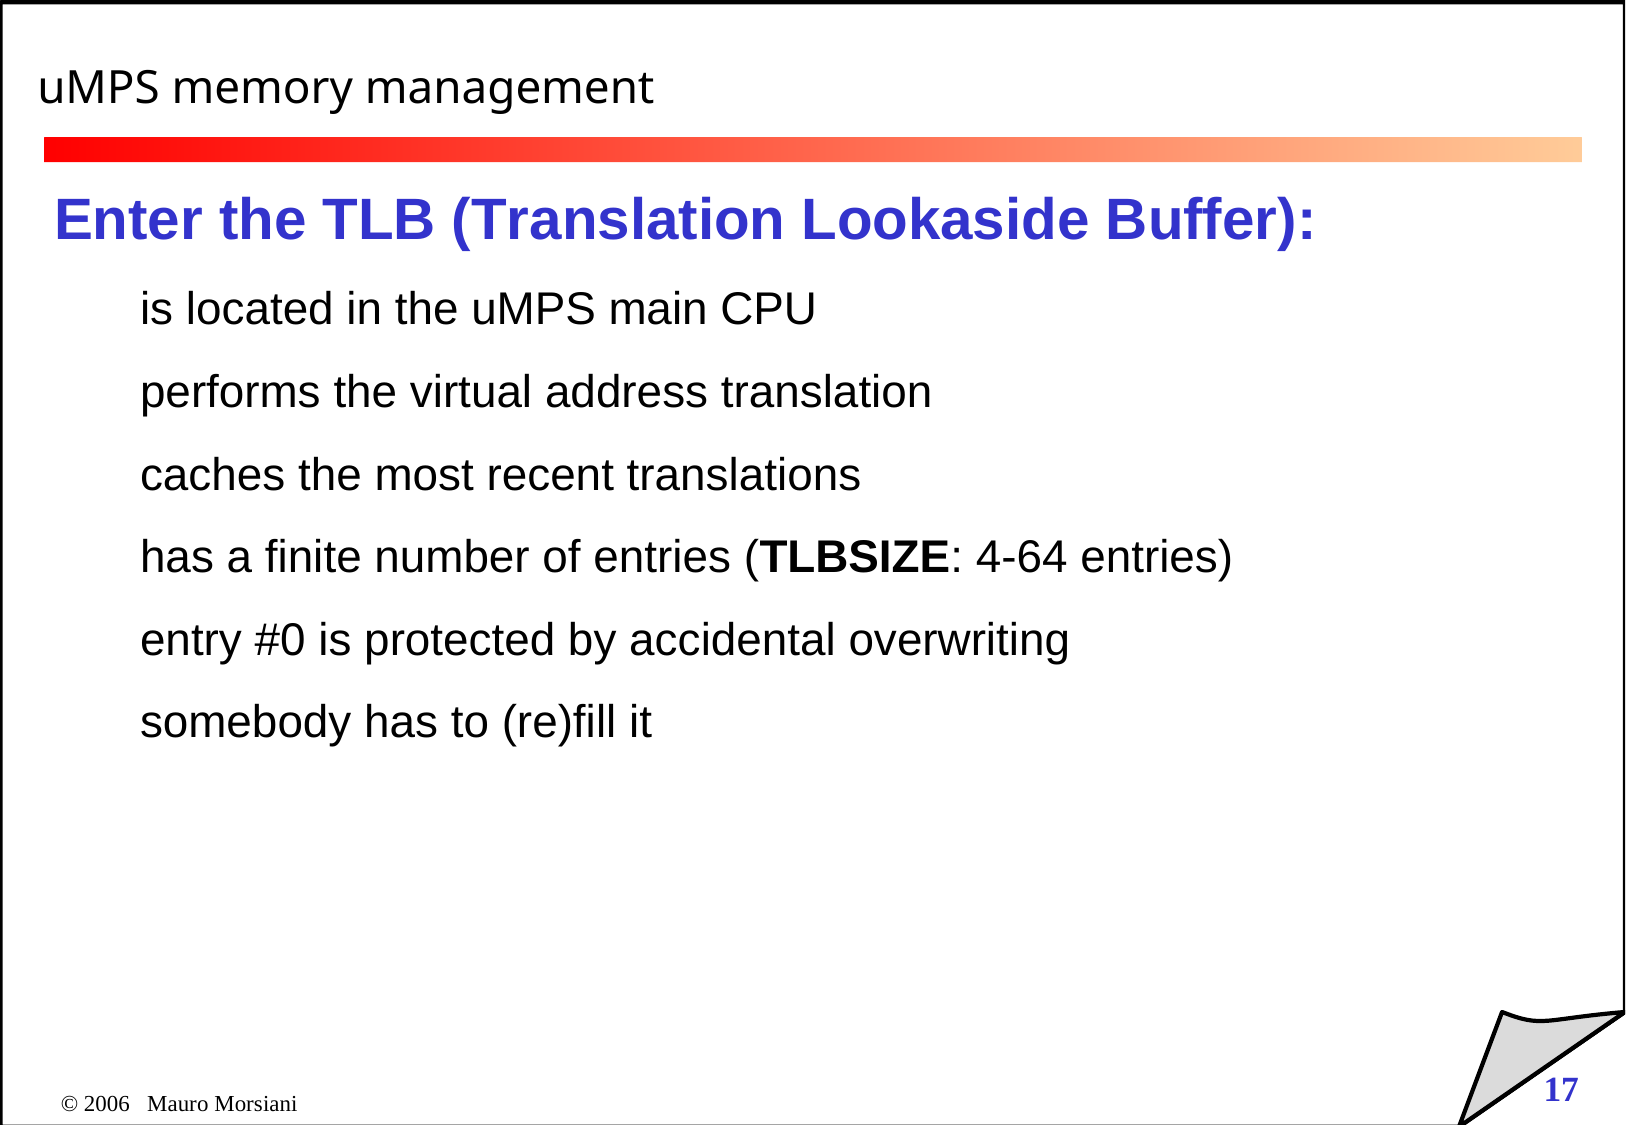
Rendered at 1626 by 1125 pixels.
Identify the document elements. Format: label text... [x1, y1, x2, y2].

title uMPS memory management [37, 44, 1588, 131]
list Enter the TLB (Translation Lookaside Buffer): is located in the uMPS main CPU performs the virtual address translation caches the most recent translations has a finite number of entries (TLBSIZE: 4-64 entries) entry #0 is protected by accidental overwriting somebody has to (re)fill it [54, 187, 1571, 1124]
